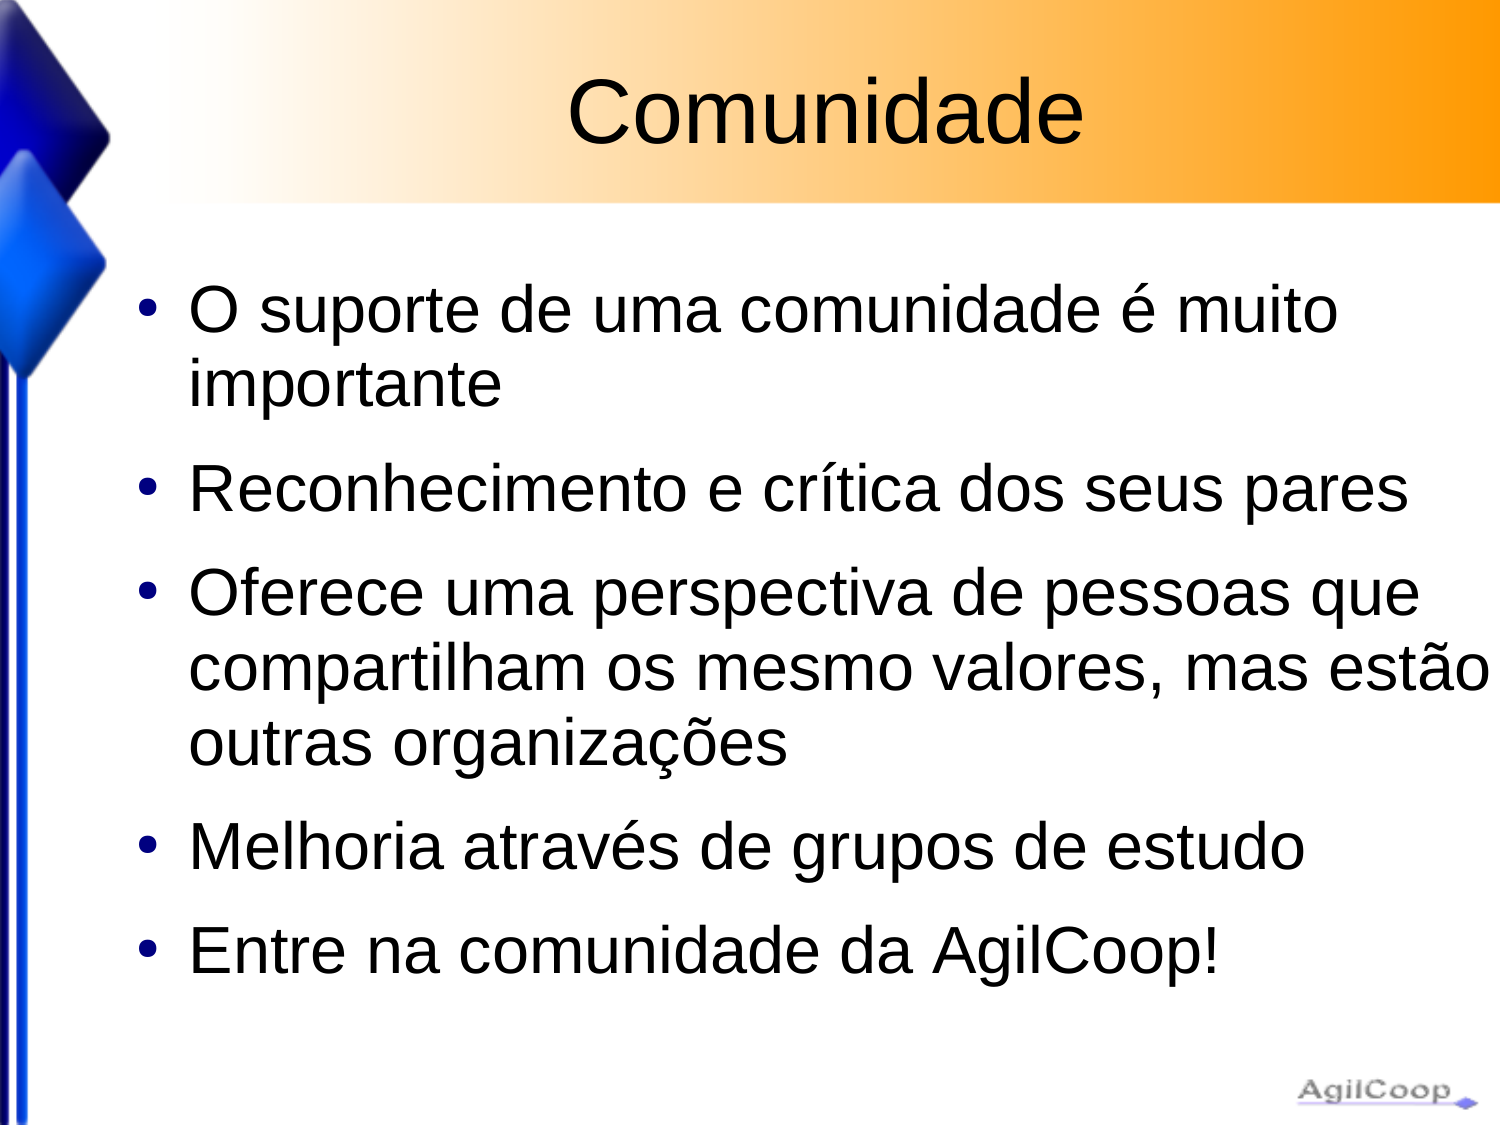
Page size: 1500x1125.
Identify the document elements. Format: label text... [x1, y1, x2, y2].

picture [0, 0, 1500, 1125]
title Comunidade [82, 8, 1500, 216]
list O suporte de uma comunidade é muito importante Reconhecimento e crítica dos seus pares Oferece uma perspectiva de pessoas que compartilham os mesmo valores, mas estão em outras organizações Melhoria através de grupos de estudo Entre na comunidade da AgilCoop! [118, 271, 1500, 1123]
